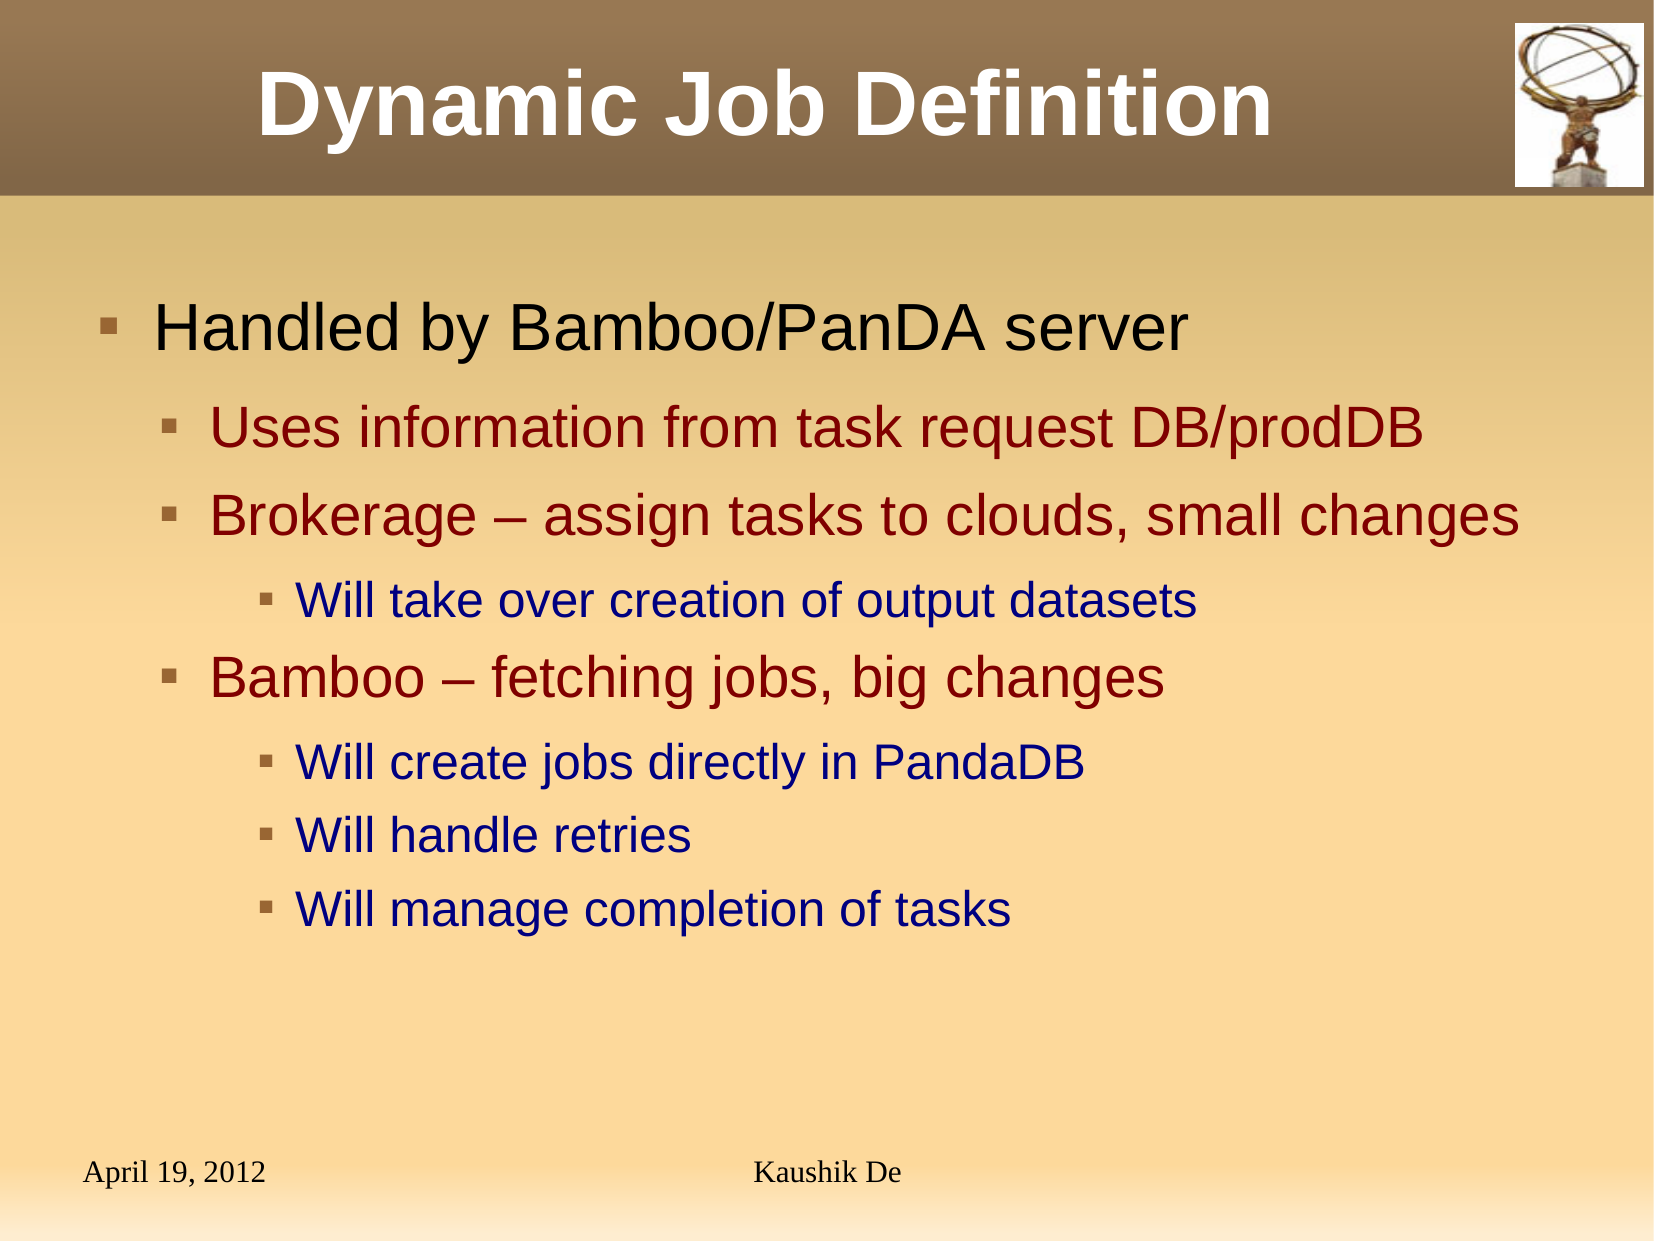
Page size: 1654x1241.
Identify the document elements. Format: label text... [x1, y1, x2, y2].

picture [0, 0, 1654, 1241]
list Handled by Bamboo/PanDA server Uses information from task request DB/prodDB Brokerage – assign tasks to clouds, small changes Will take over creation of output datasets Bamboo – fetching jobs, big changes Will create jobs directly in PandaDB Will handle retries Will manage completion of tasks [82, 290, 1571, 1066]
title Dynamic Job Definition [17, 0, 1516, 208]
